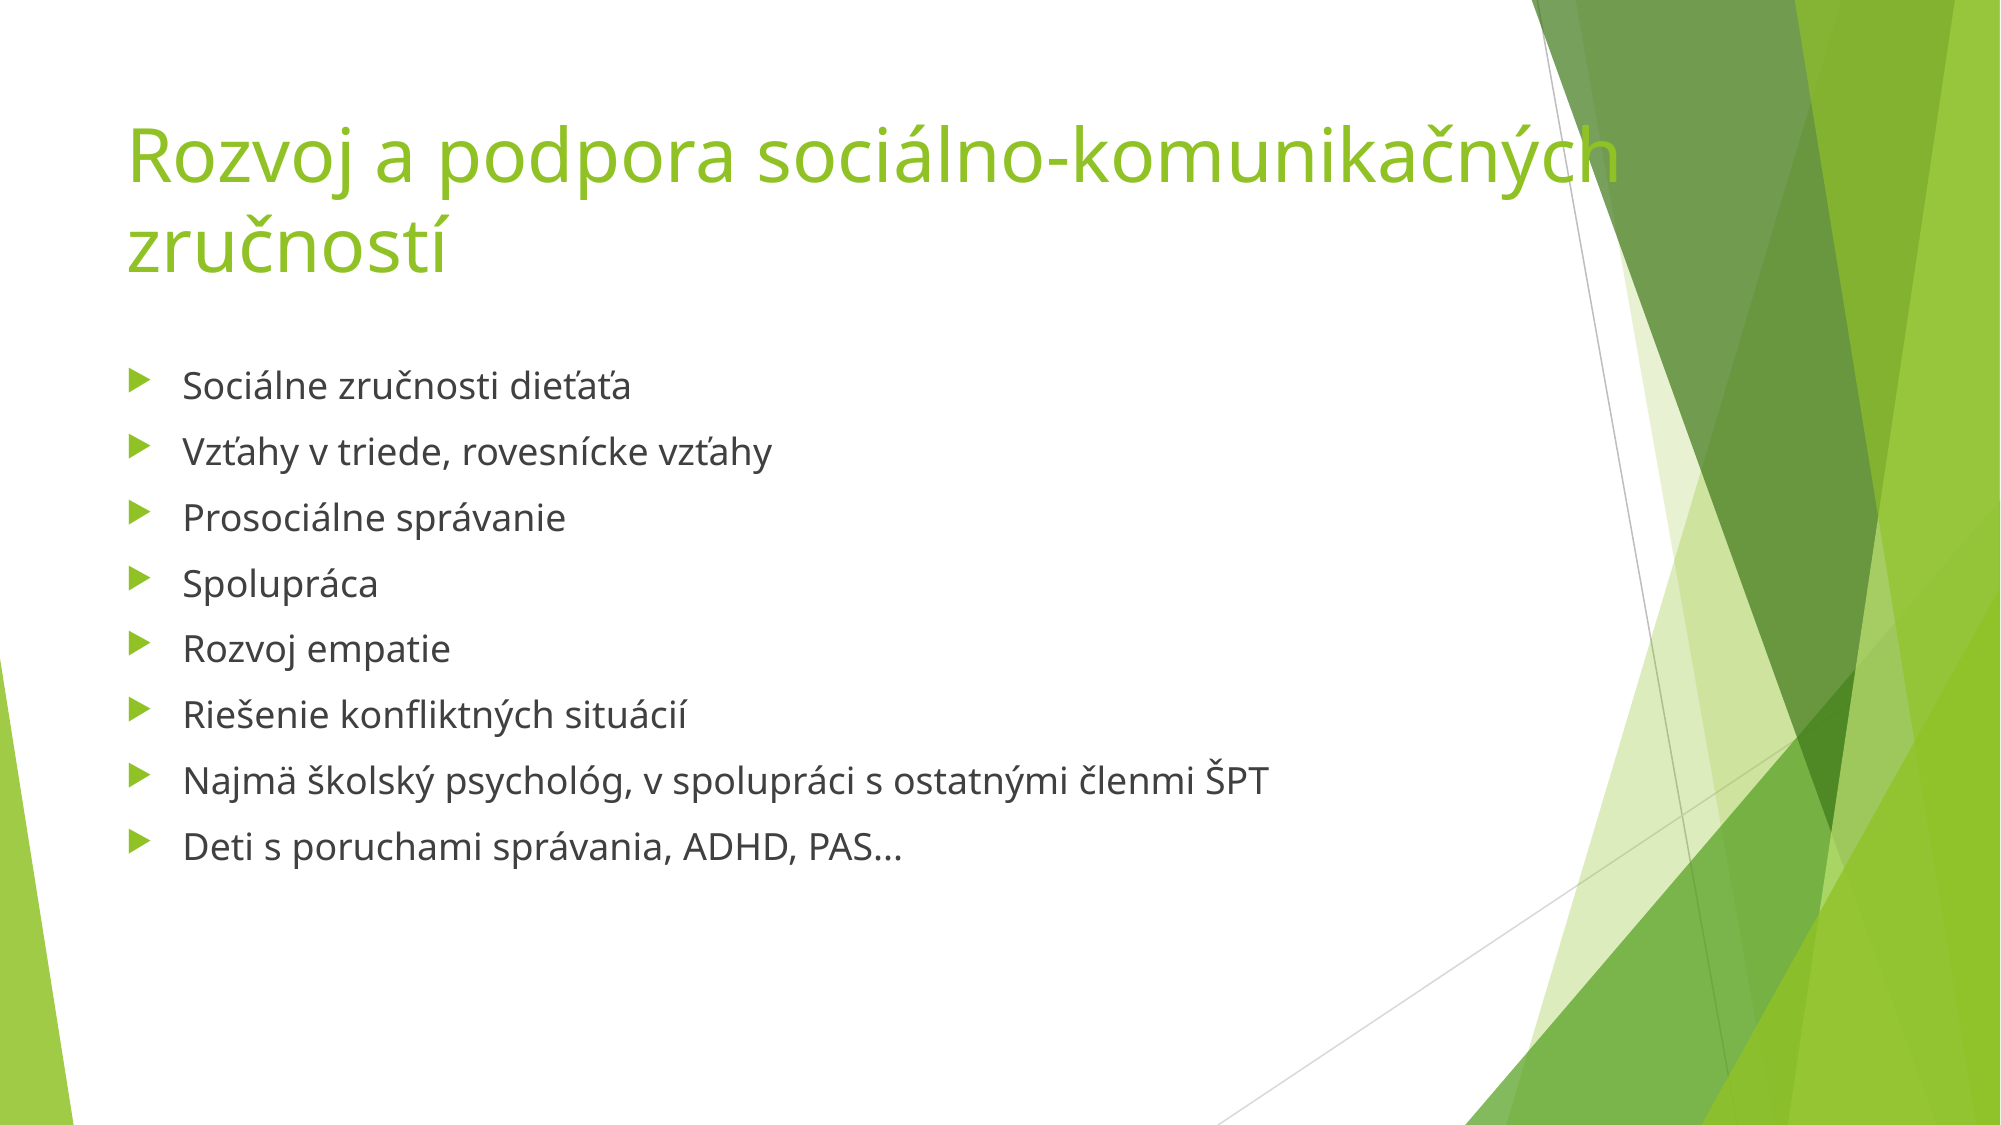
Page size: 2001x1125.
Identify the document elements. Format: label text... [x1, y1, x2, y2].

title Rozvoj a podpora sociálno-komunikačných zručností [111, 99, 1661, 317]
list Sociálne zručnosti dieťaťa Vzťahy v triede, rovesnícke vzťahy Prosociálne správanie Spolupráca Rozvoj empatie Riešenie konfliktných situácií Najmä školský psychológ, v spolupráci s ostatnými členmi ŠPT Deti s poruchami správania, ADHD, PAS... [111, 354, 1522, 992]
